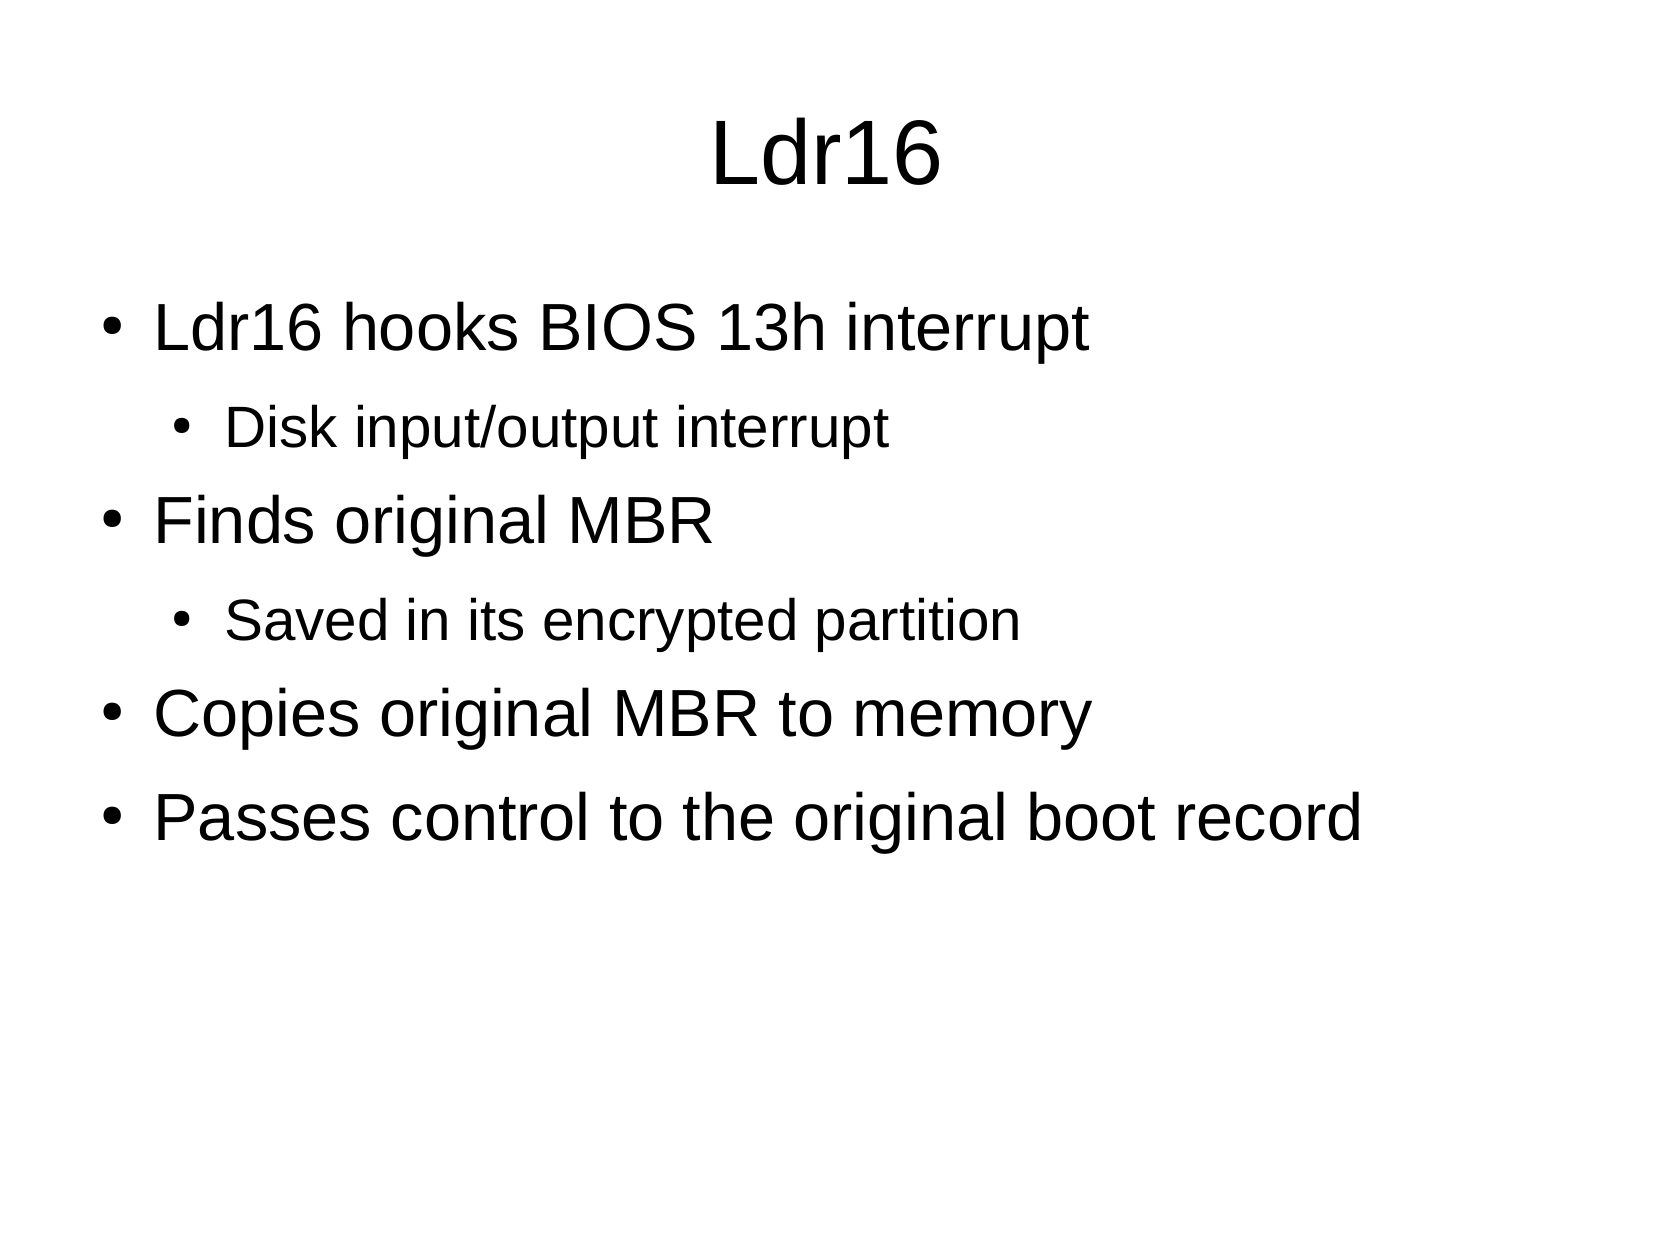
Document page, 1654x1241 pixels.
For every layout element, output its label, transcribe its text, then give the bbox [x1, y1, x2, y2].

title Ldr16 [82, 49, 1571, 257]
list Ldr16 hooks BIOS 13h interrupt Disk input/output interrupt Finds original MBR Saved in its encrypted partition Copies original MBR to memory Passes control to the original boot record [82, 290, 1571, 1109]
